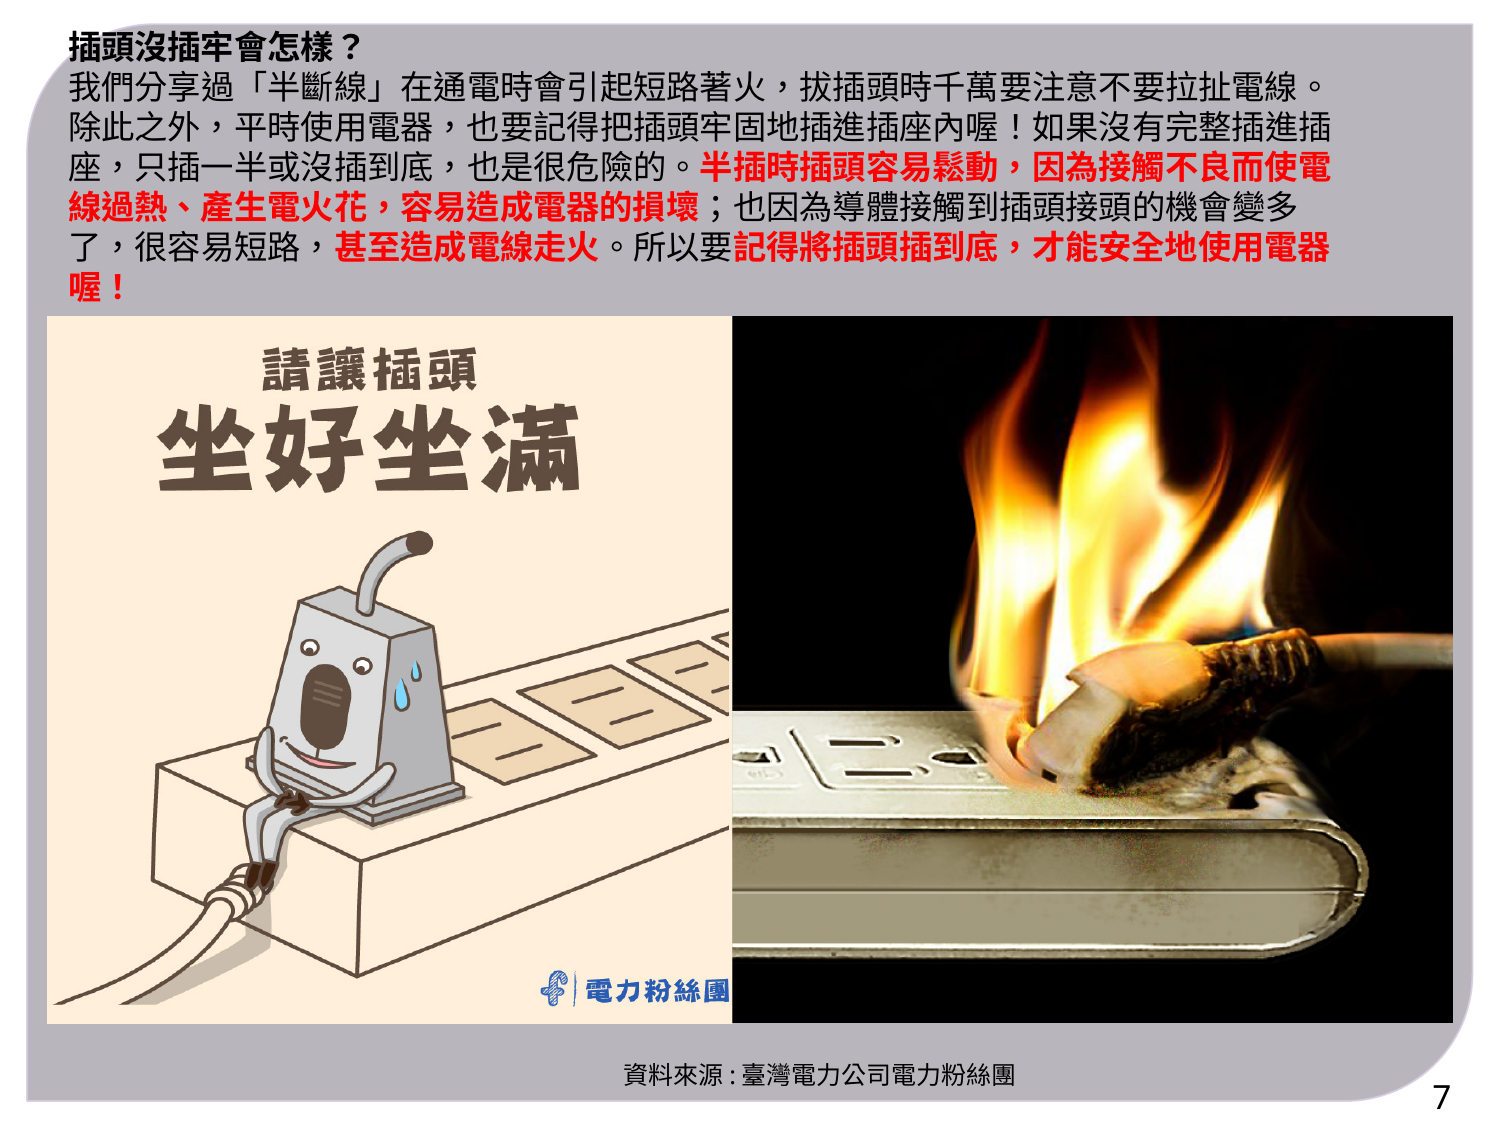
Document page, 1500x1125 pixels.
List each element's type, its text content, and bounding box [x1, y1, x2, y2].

picture [47, 316, 1453, 1024]
text_box 插頭沒插牢會怎樣？ 我們分享過「半斷線」在通電時會引起短路著火，拔插頭時千萬要注意不要拉扯電線。除此之外，平時使用電器，也要記得把插頭牢固地插進插座內喔！如果沒有完整插進插座，只插一半或沒插到底，也是很危險的。半插時插頭容易鬆動，因為接觸不良而使電線過熱、產生電火花，容易造成電器的損壞；也因為導體接觸到插頭接頭的機會變多了，很容易短路，甚至造成電線走火。所以要記得將插頭插到底，才能安全地使用電器喔！ [53, 19, 1352, 314]
text_box 資料來源:臺灣電力公司電力粉絲團 [608, 1052, 1032, 1097]
text_box [1417, 1068, 1494, 1114]
